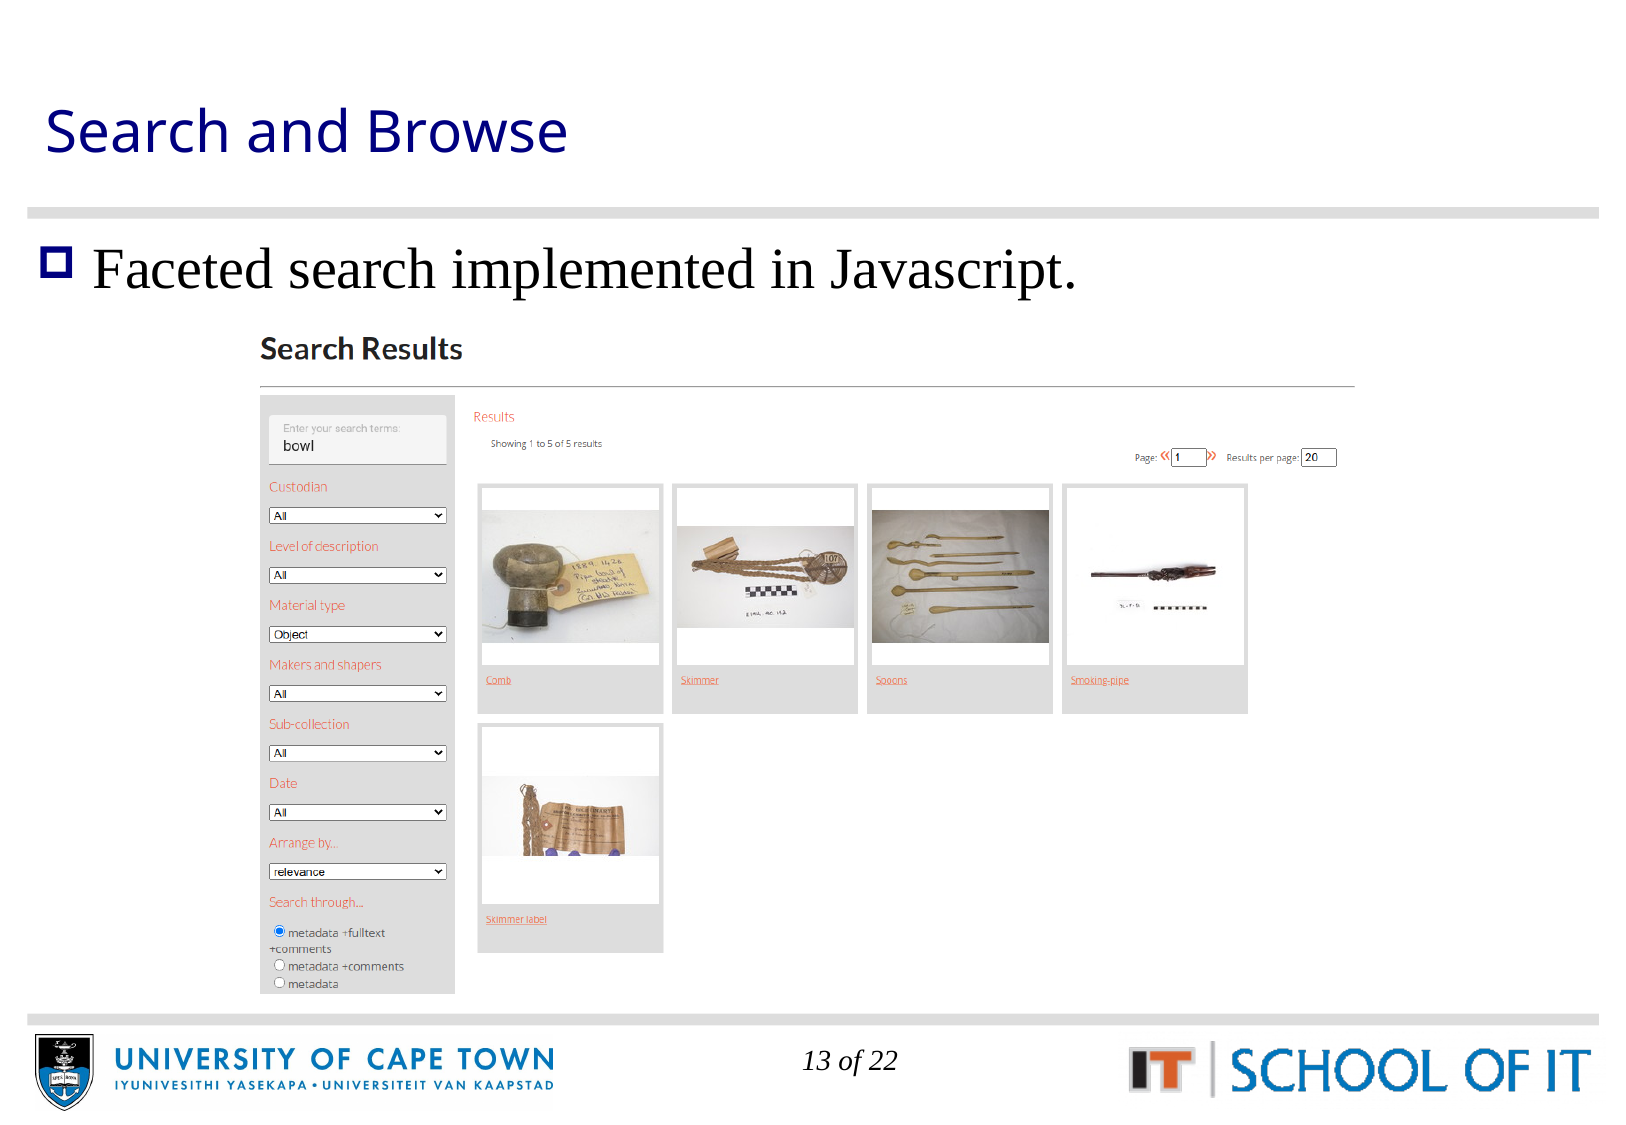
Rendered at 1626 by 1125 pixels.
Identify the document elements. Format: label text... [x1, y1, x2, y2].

list Faceted search implemented in Javascript. [36, 236, 1579, 998]
picture [1118, 1030, 1606, 1109]
picture [35, 1034, 553, 1111]
title Search and Browse [45, 66, 1583, 194]
picture [252, 321, 1363, 994]
